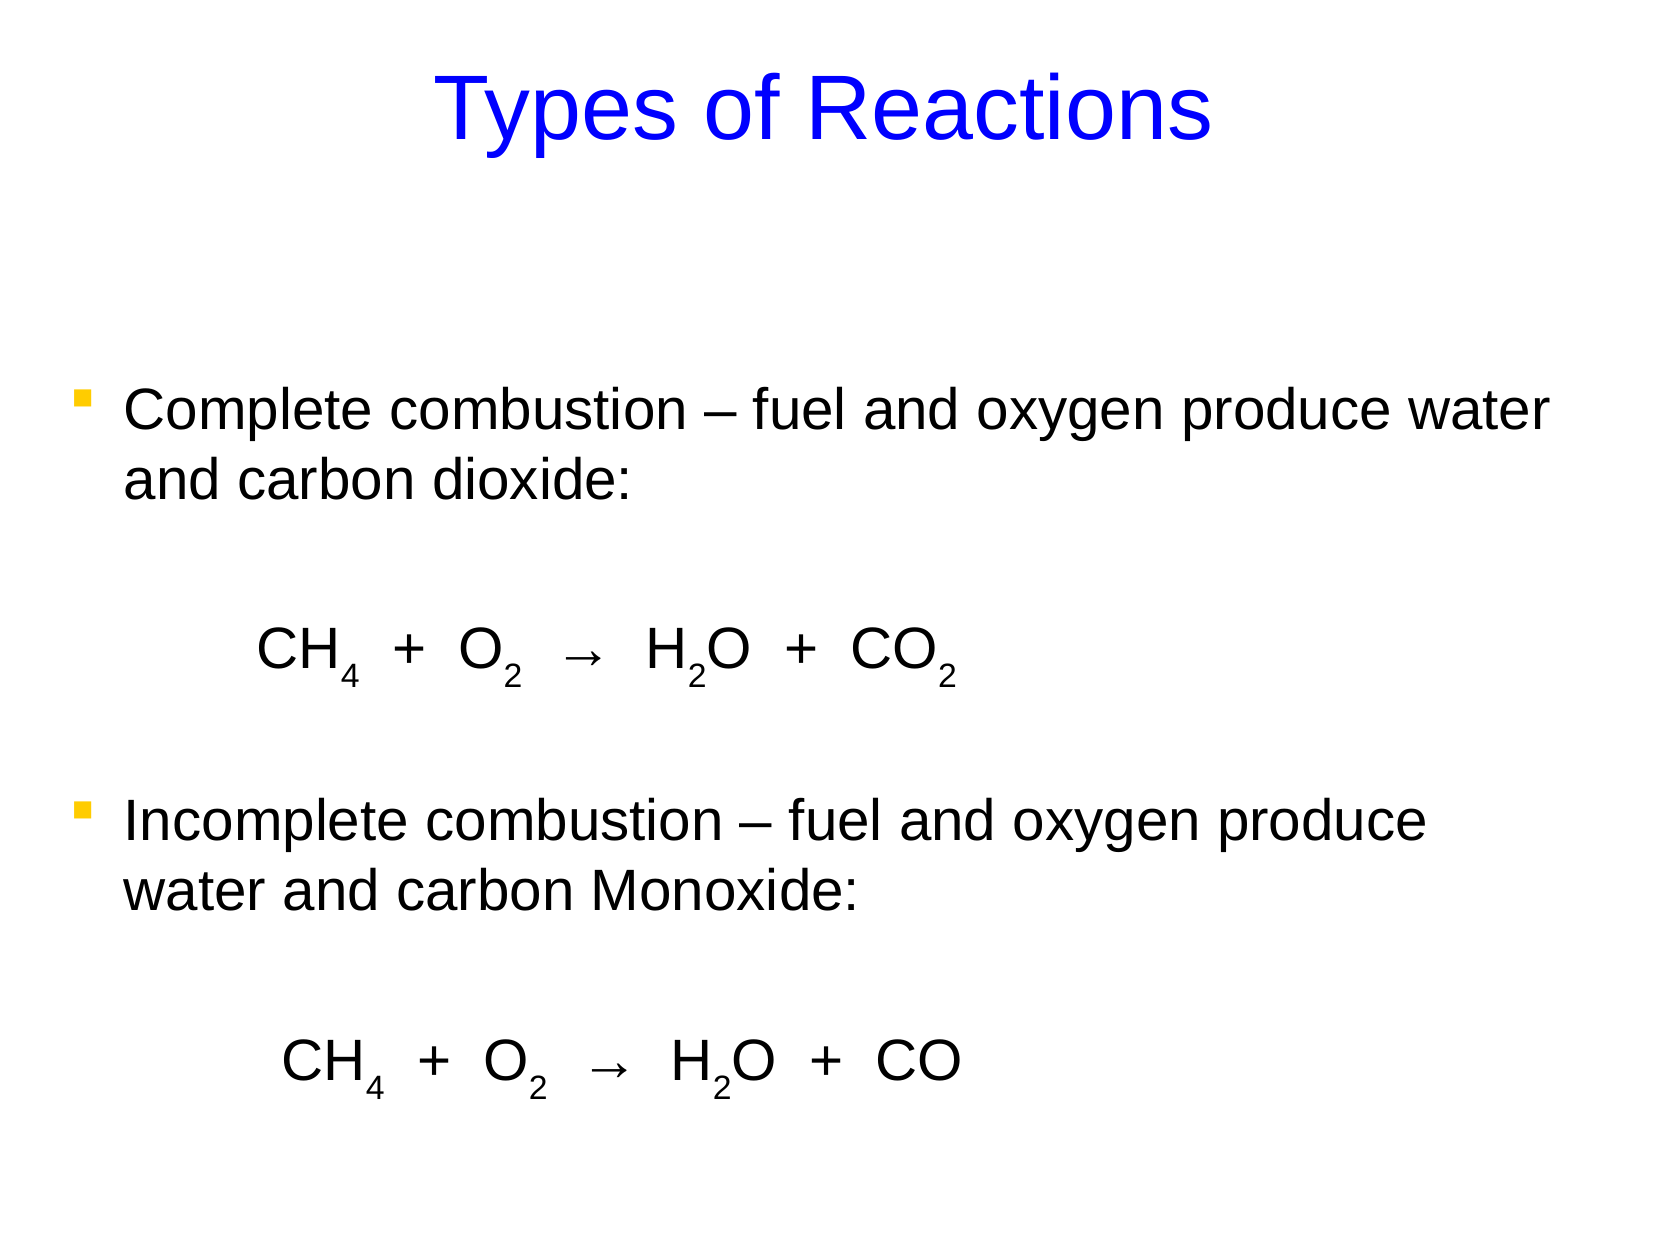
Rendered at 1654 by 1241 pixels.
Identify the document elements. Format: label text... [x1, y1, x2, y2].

title Types of Reactions [54, 34, 1594, 173]
list Complete combustion – fuel and oxygen produce water and carbon dioxide: CH4 + O2 → H2O + CO2 Incomplete combustion – fuel and oxygen produce water and carbon Monoxide: CH4 + O2 → H2O + CO [54, 206, 1599, 1169]
